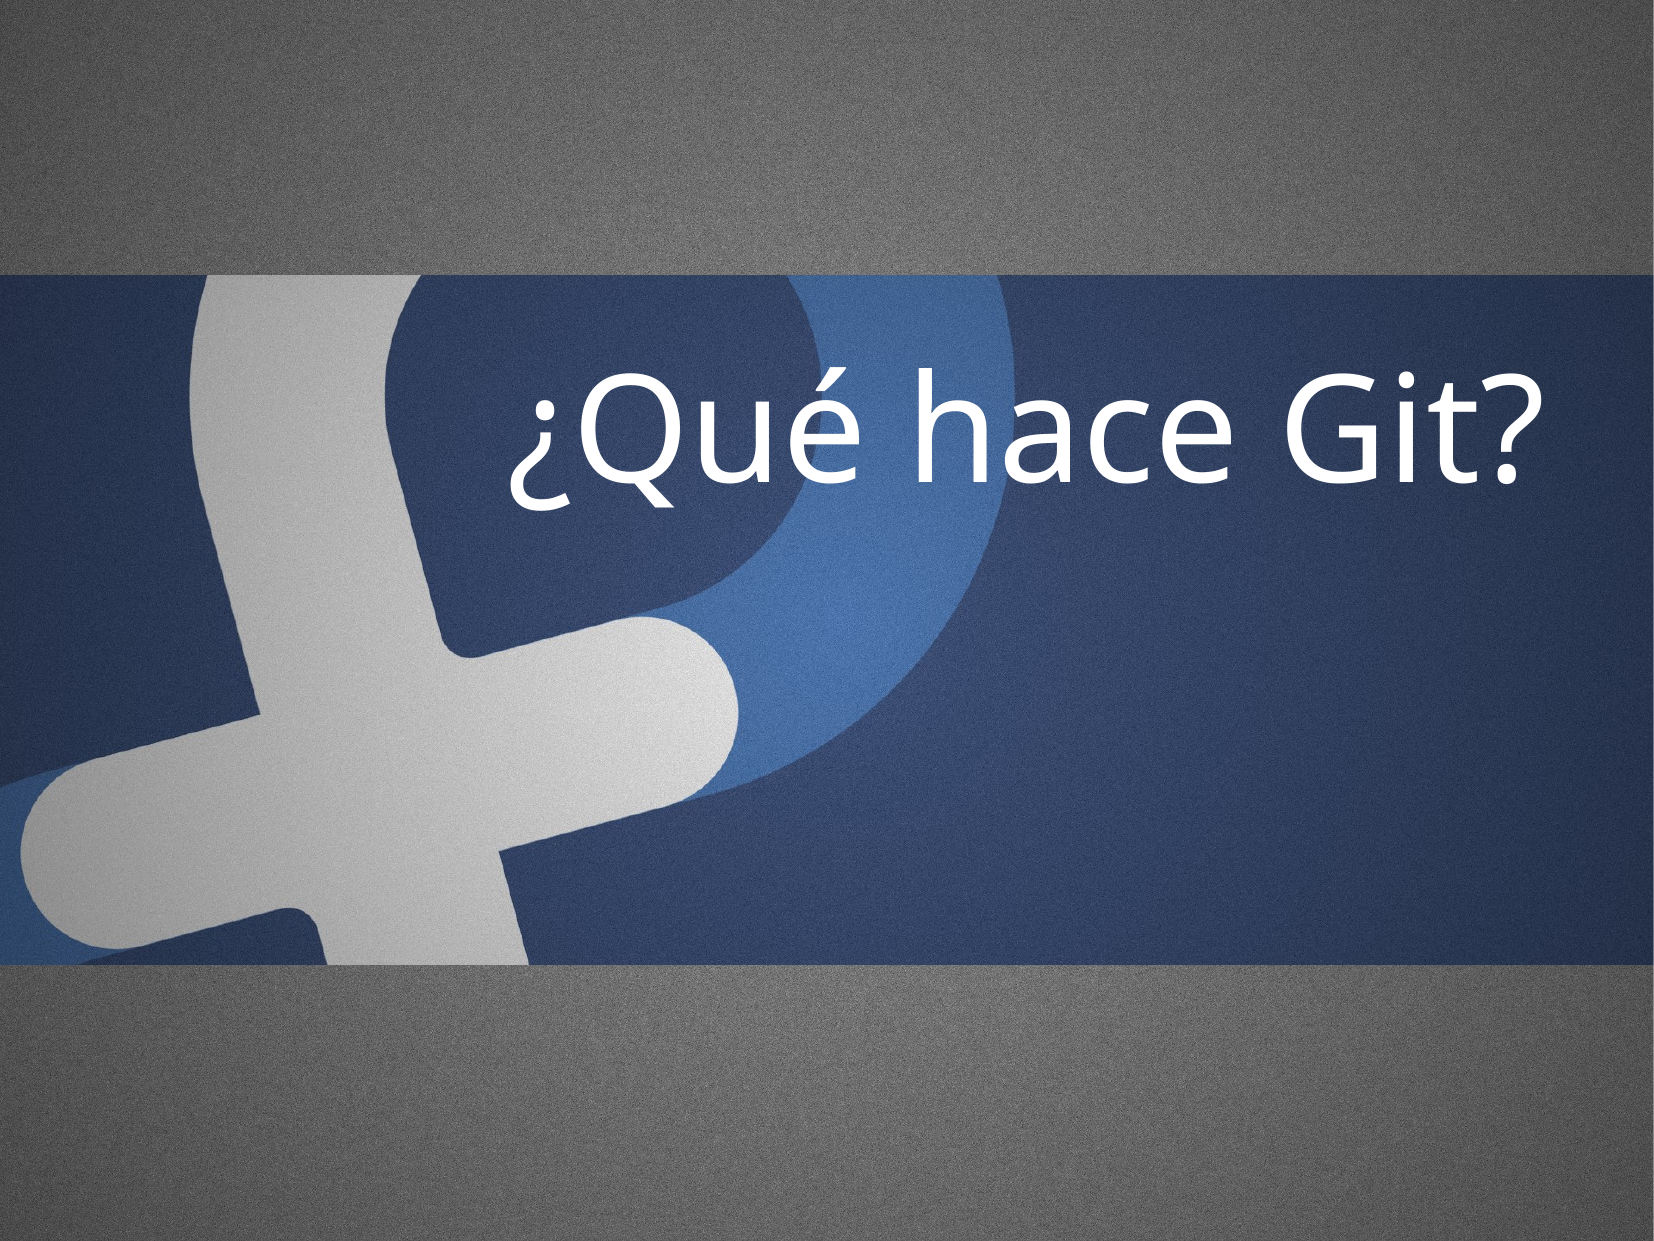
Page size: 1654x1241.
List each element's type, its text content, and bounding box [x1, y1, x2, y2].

text_box ¿Qué hace Git? [407, 315, 1561, 654]
picture [0, 0, 1654, 1241]
